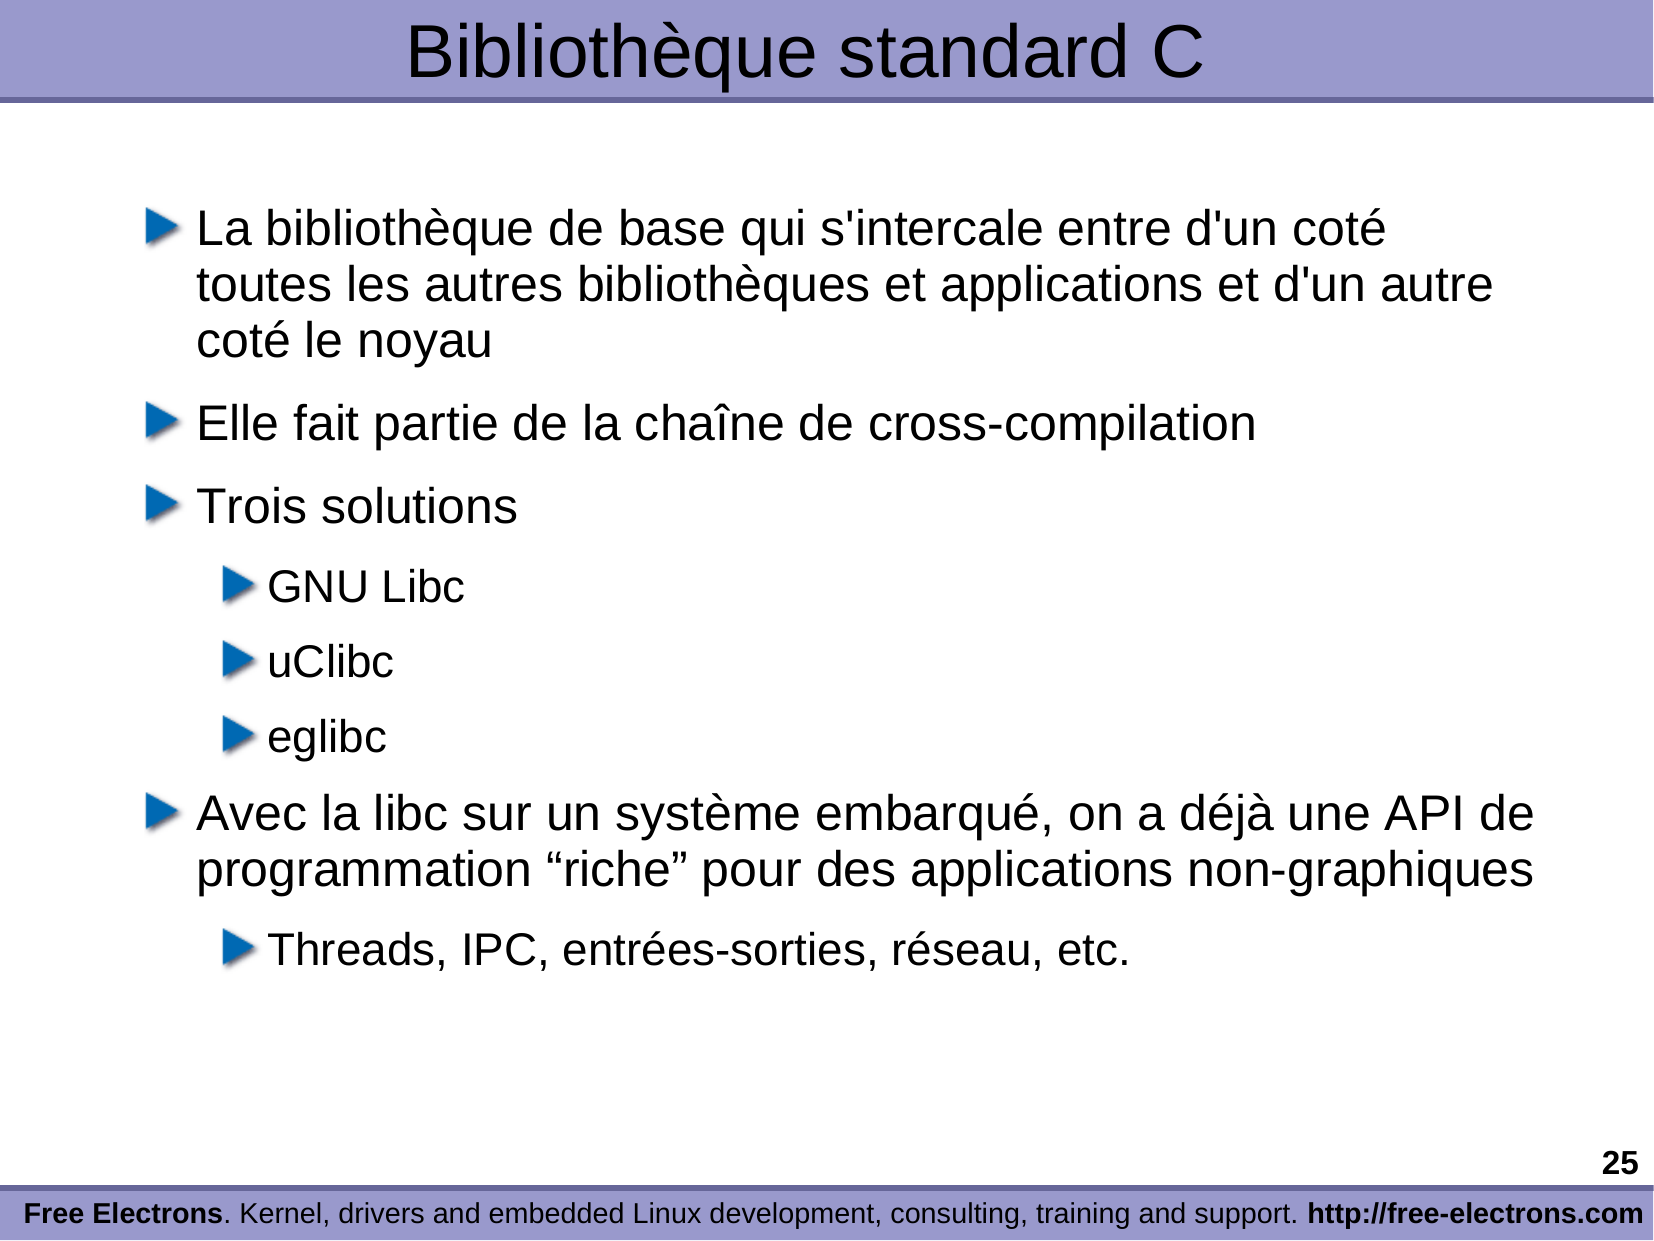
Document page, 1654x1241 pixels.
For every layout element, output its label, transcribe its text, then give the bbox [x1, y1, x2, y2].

list La bibliothèque de base qui s'intercale entre d'un coté toutes les autres bibliothèques et applications et d'un autre coté le noyau Elle fait partie de la chaîne de cross-compilation Trois solutions GNU Libc uClibc eglibc Avec la libc sur un système embarqué, on a déjà une API de programmation “riche” pour des applications non-graphiques Threads, IPC, entrées-sorties, réseau, etc. [125, 200, 1538, 1051]
title Bibliothèque standard C [60, 4, 1551, 98]
